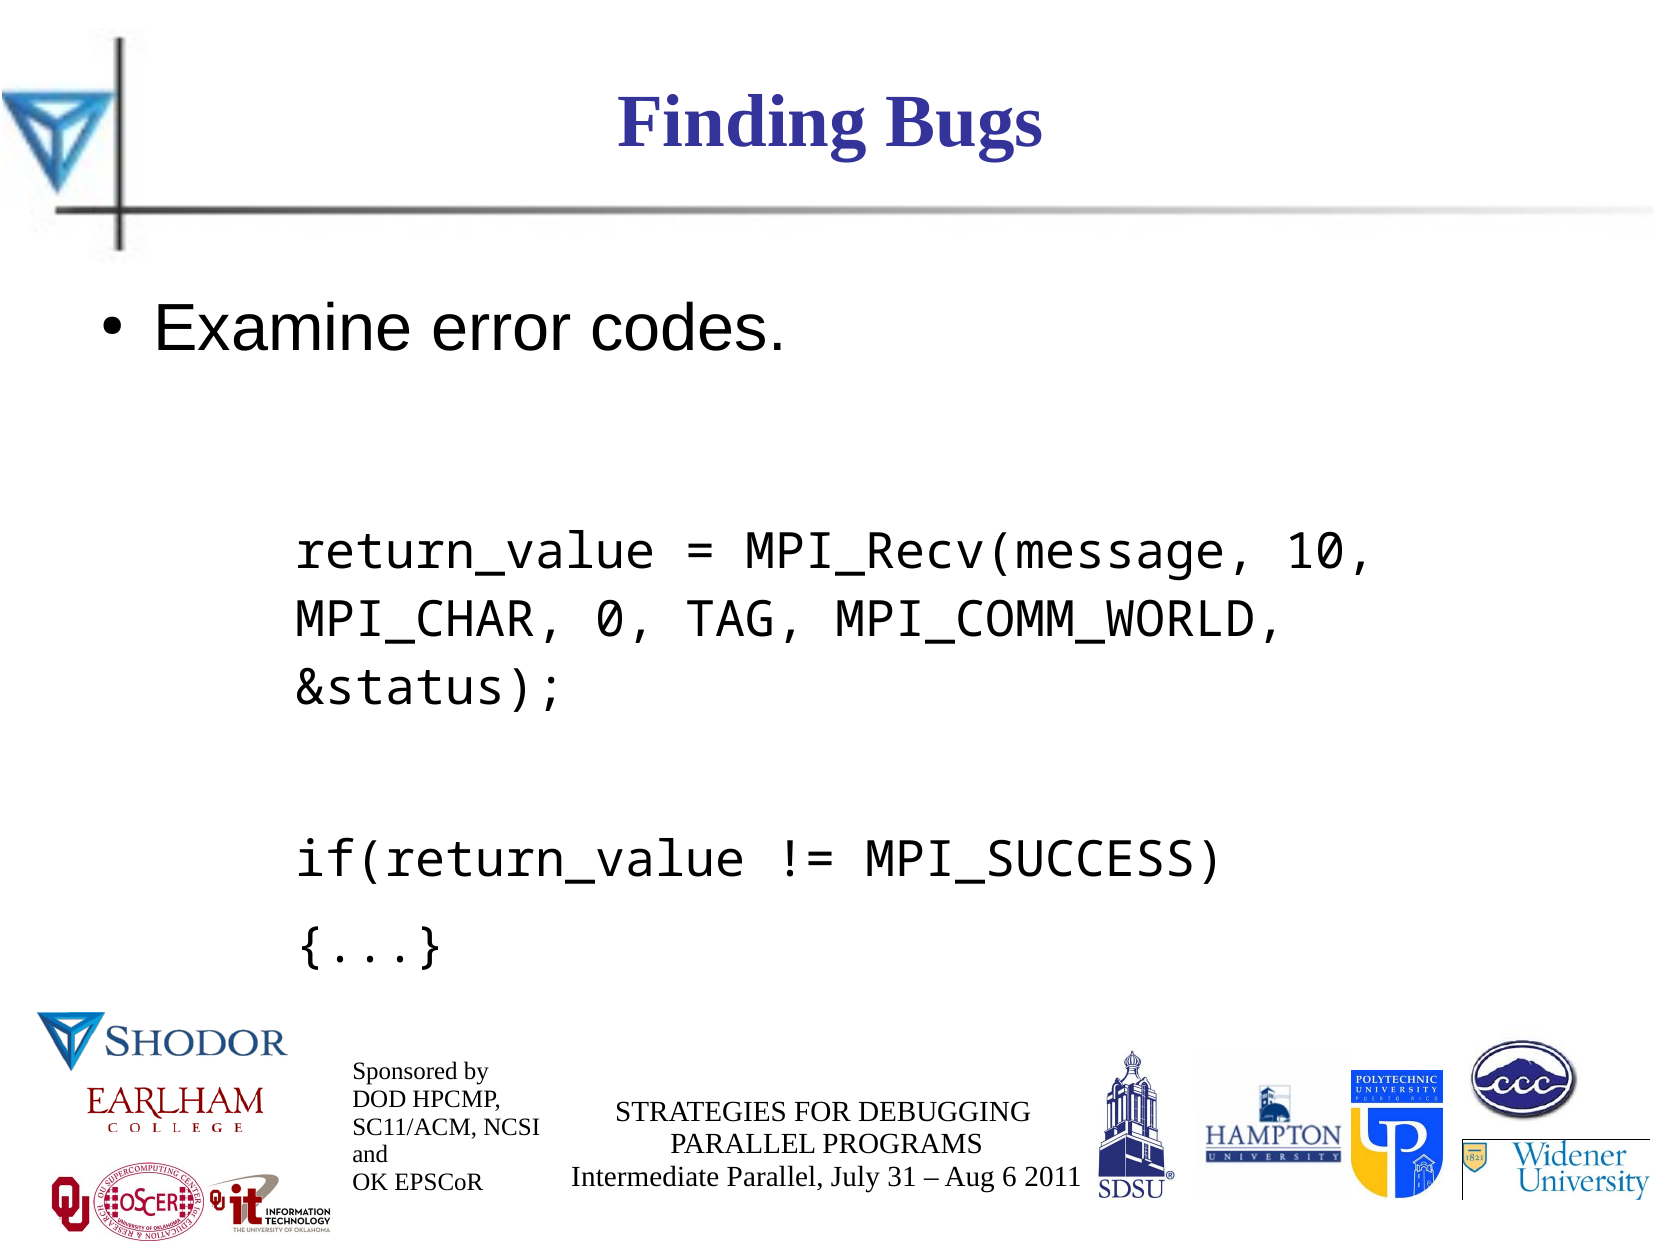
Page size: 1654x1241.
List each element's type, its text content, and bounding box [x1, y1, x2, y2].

list Examine error codes. return_value = MPI_Recv(message, 10, MPI_CHAR, 0, TAG, MPI_COMM_WORLD, &status); if(return_value != MPI_SUCCESS) {...} [82, 290, 1571, 1126]
picture [37, 1012, 82, 1071]
text_box STRATEGIES FOR DEBUGGING PARALLEL PROGRAMS Intermediate Parallel, July 31 – Aug 6 2011 [0, 1088, 1197, 1201]
title Finding Bugs [86, 17, 1576, 226]
picture [50, 1201, 90, 1233]
picture [1571, 1030, 1581, 1088]
picture [1197, 1126, 1351, 1201]
picture [75, 1031, 82, 1053]
picture [93, 1201, 338, 1241]
picture [2, 28, 1654, 263]
text_box STRATEGIES FOR DEBUGGING PARALLEL PROGRAMS Intermediate Parallel, July 31 – Aug 6 2011 [1351, 1088, 1654, 1201]
